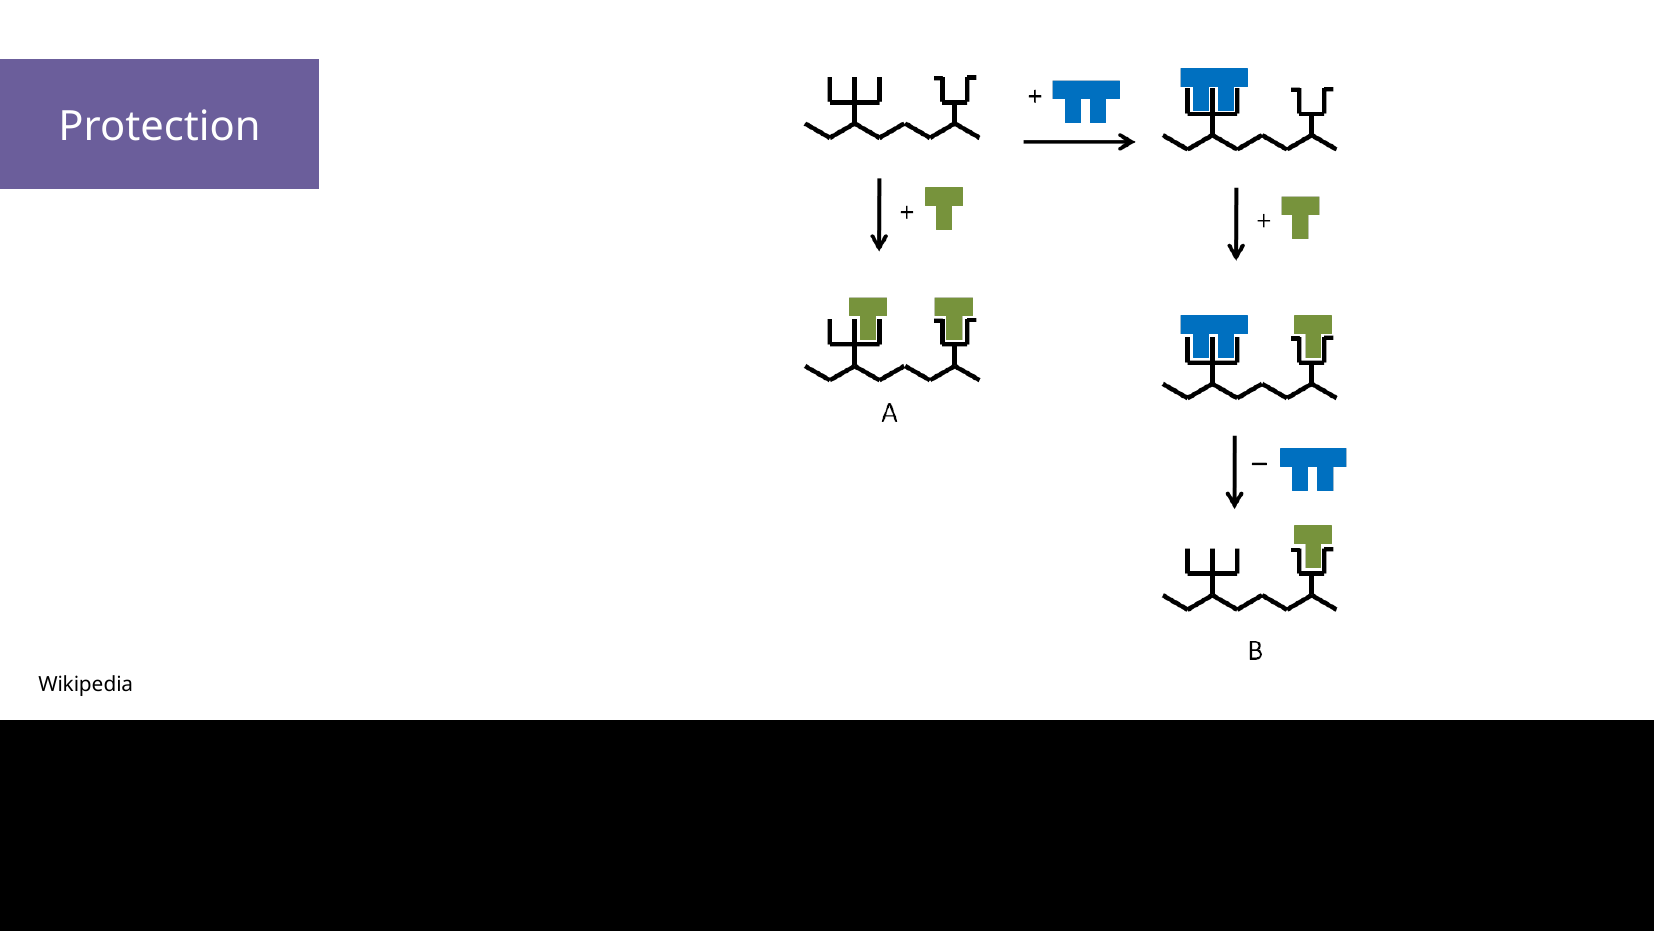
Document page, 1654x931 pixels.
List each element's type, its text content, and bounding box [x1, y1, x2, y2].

picture [803, 67, 1347, 674]
text_box Wikipedia [23, 661, 355, 703]
text_box [0, 720, 1654, 931]
text_box Protection [0, 59, 319, 189]
